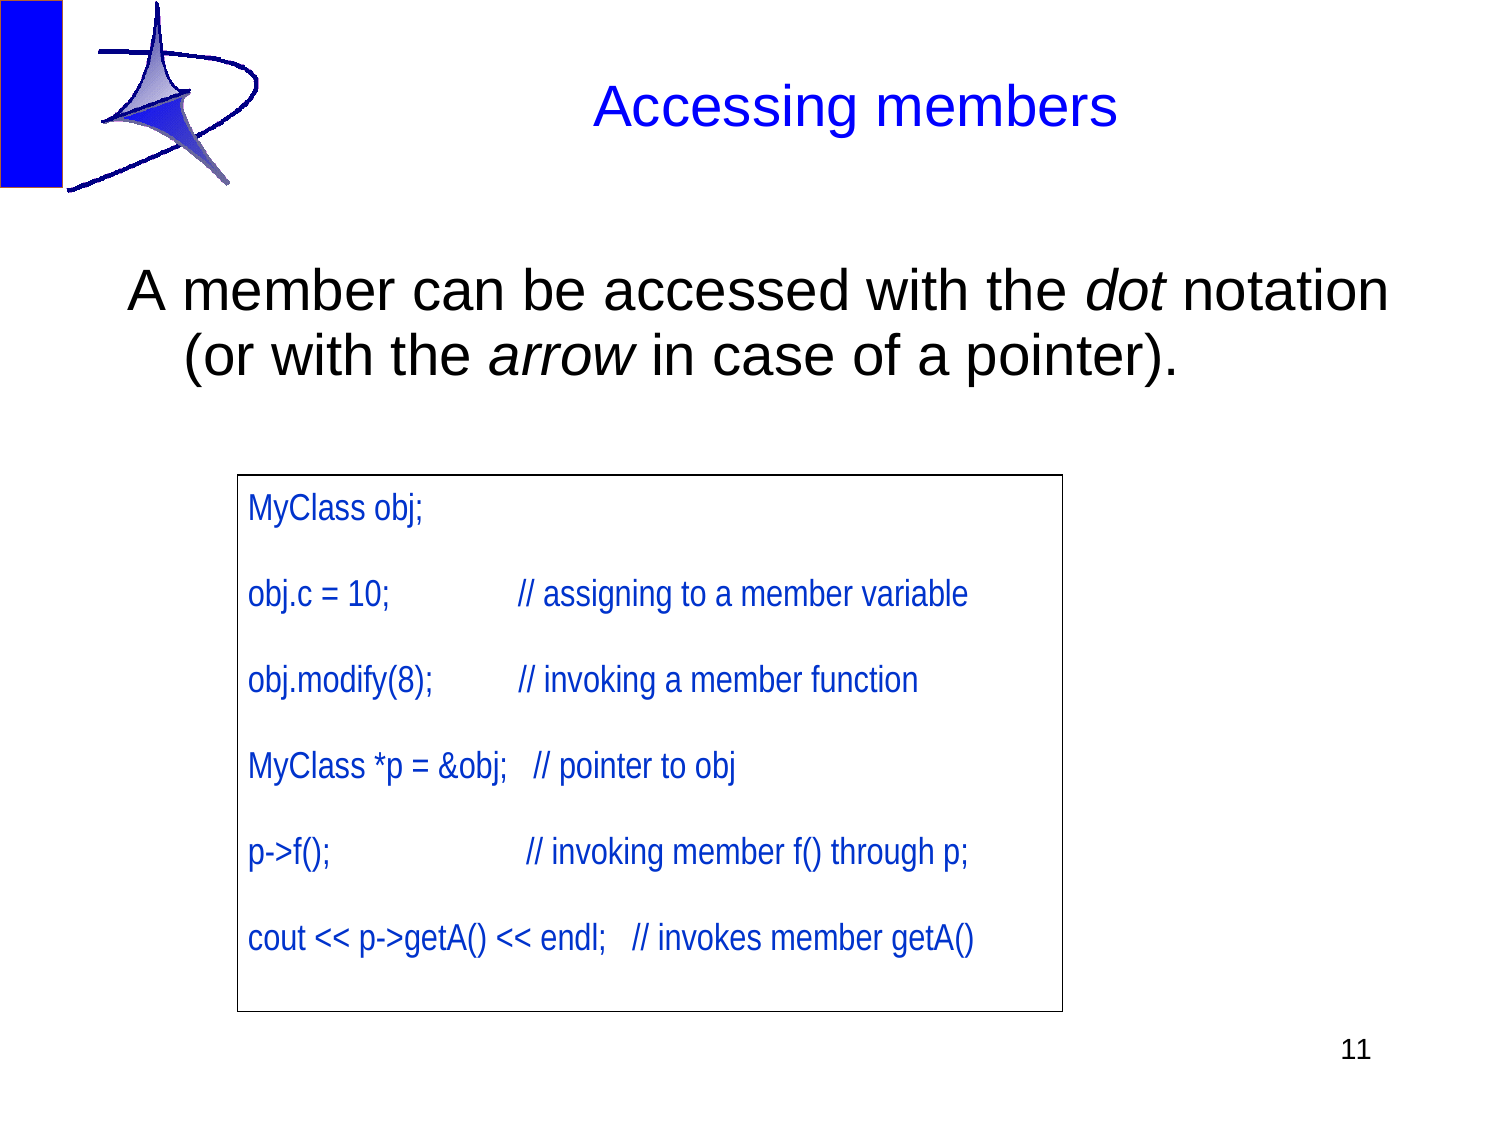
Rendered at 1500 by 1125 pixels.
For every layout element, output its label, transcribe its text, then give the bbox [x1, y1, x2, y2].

picture [62, 0, 263, 197]
text_box MyClass obj; obj.c = 10; // assigning to a member variable obj.modify(8); // invoking a member function MyClass *p = &obj; // pointer to obj p->f(); // invoking member f() through p; cout << p->getA() << endl; // invokes member getA() [237, 474, 1063, 1012]
title Accessing members [262, 24, 1450, 188]
list A member can be accessed with the dot notation (or with the arrow in case of a pointer). [112, 249, 1450, 431]
